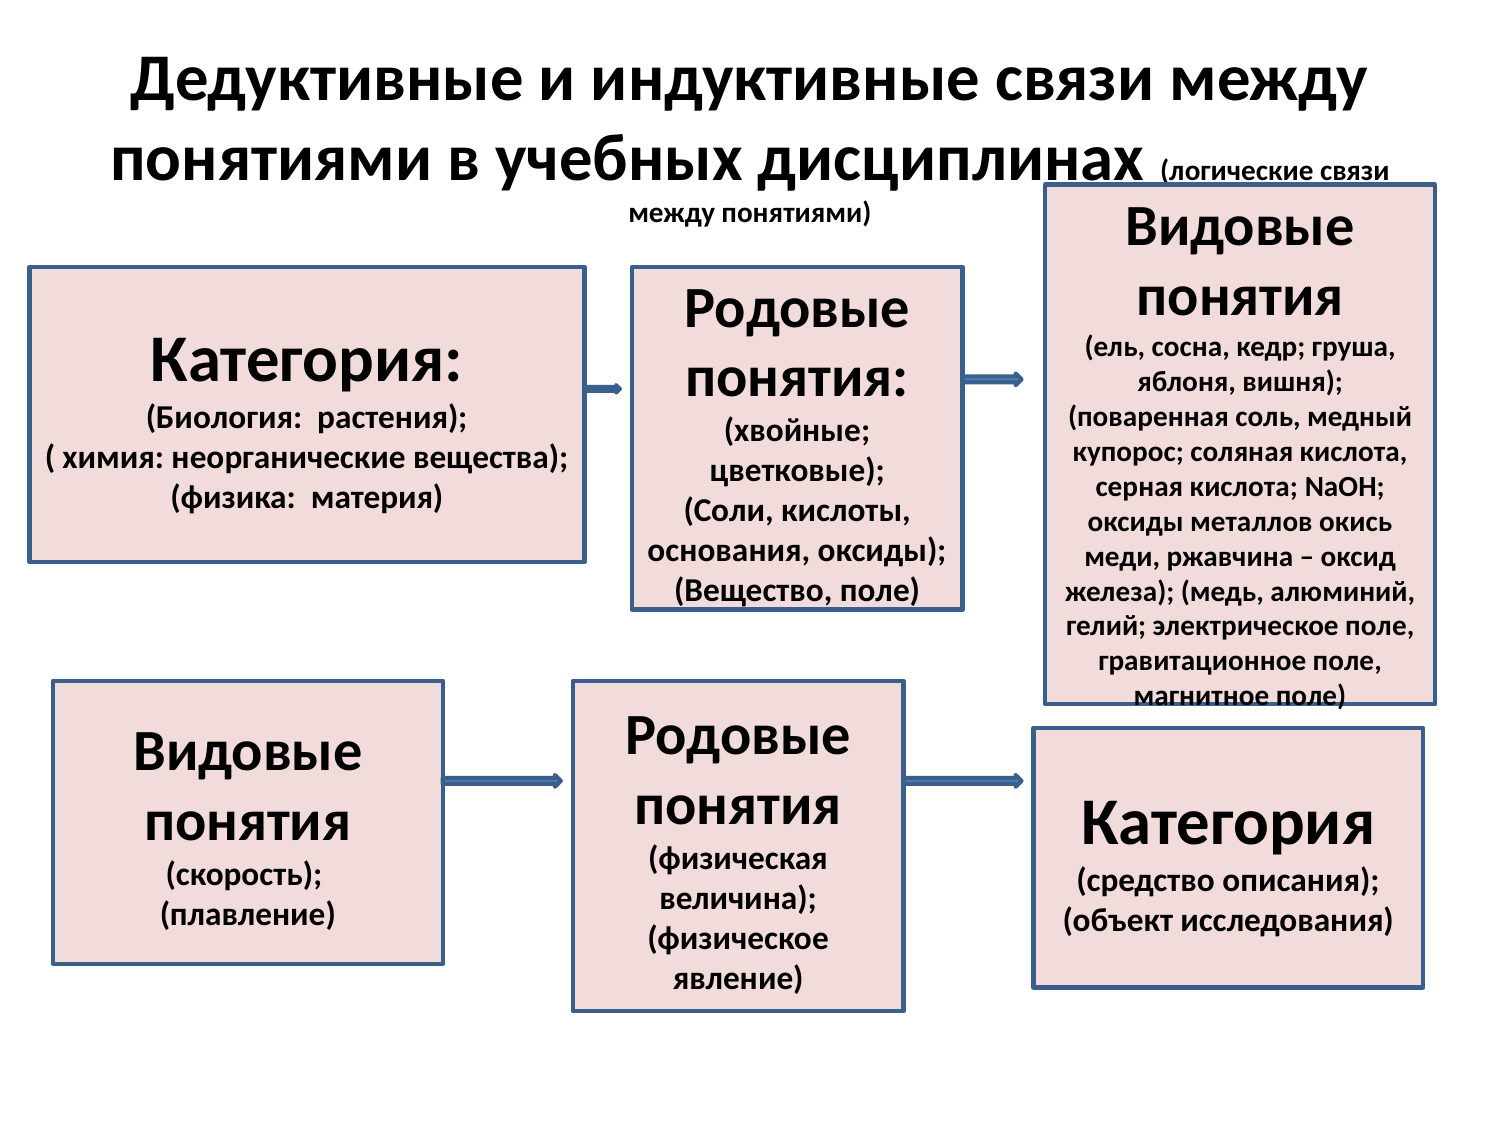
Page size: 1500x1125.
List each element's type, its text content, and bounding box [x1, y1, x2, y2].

text_box Родовые понятия: (хвойные; цветковые); (Соли, кислоты, основания, оксиды); (Вещество, поле) [631, 267, 963, 610]
text_box Категория (средство описания); (объект исследования) [1033, 727, 1424, 988]
text_box Родовые понятия (физическая величина); (физическое явление) [572, 680, 904, 1012]
text_box [584, 385, 620, 393]
text_box [442, 775, 561, 787]
text_box Категория: (Биология: растения); ( химия: неорганические вещества); (физика: материя) [29, 267, 585, 563]
text_box Дедуктивные и индуктивные связи между понятиями в учебных дисциплинах (логические связи между понятиями) [74, 101, 1425, 161]
text_box Видовые понятия (скорость); (плавление) [53, 680, 443, 964]
text_box Видовые понятия (ель, сосна, кедр; груша, яблоня, вишня); (поваренная соль, медный купорос; соляная кислота, серная кислота; NaOH; оксиды металлов окись меди, ржавчина – оксид железа); (медь, алюминий, гелий; электрическое поле, гравитационное поле, магнитное поле) [1045, 184, 1435, 705]
text_box [903, 775, 1022, 787]
text_box [962, 373, 1022, 386]
